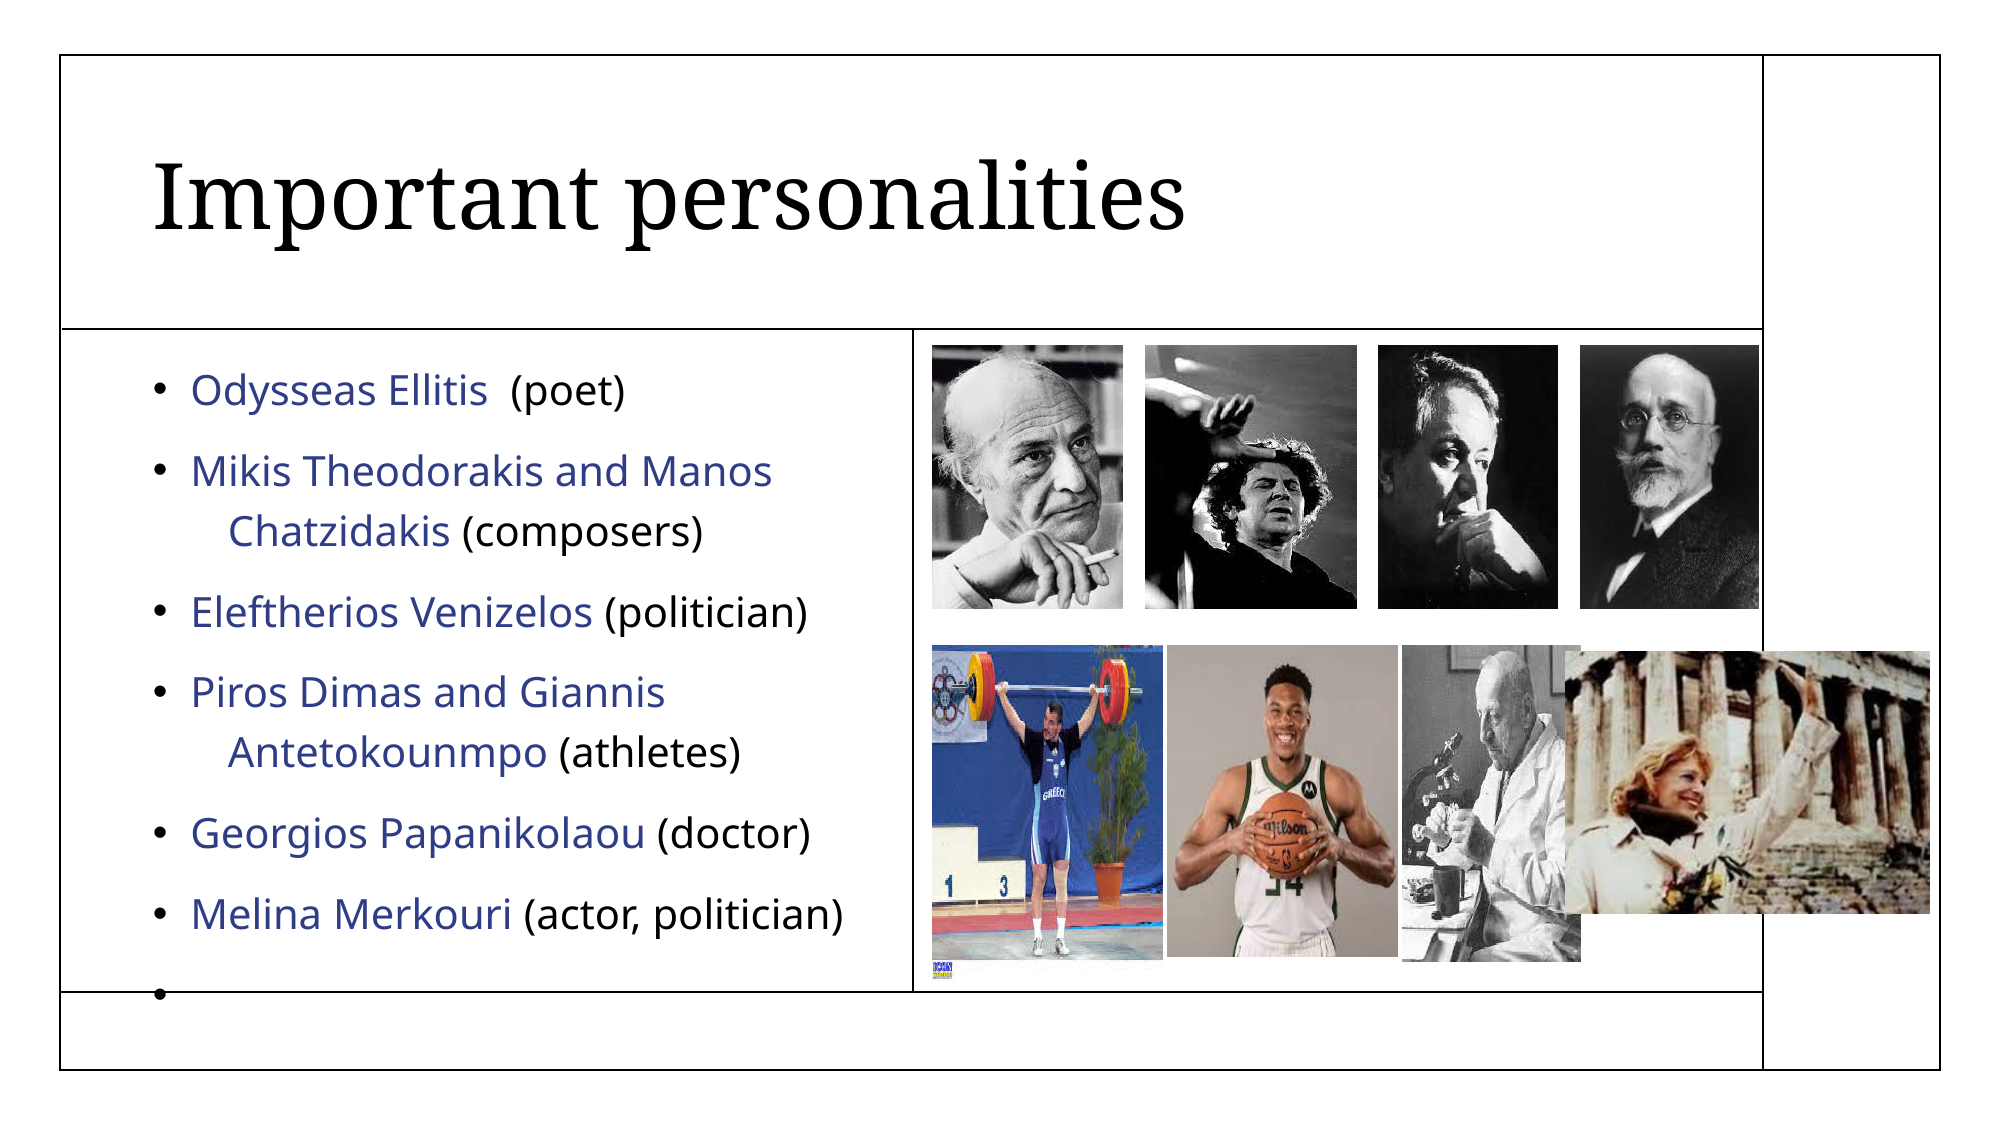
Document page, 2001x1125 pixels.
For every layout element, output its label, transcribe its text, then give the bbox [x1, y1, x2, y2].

picture [1145, 345, 1357, 609]
picture [932, 646, 1163, 981]
picture [1580, 345, 1759, 609]
picture [1402, 646, 1930, 962]
picture [932, 345, 1123, 609]
title Important personalities [138, 90, 1727, 309]
list Odysseas Ellitis (poet) Mikis Theodorakis and Manos Chatzidakis (composers) Eleftherios Venizelos (politician) Piros Dimas and Giannis Antetokounmpo (athletes) Georgios Papanikolaou (doctor) Melina Merkouri (actor, politician) [138, 345, 878, 957]
picture [1167, 646, 1398, 957]
picture [1378, 345, 1558, 609]
